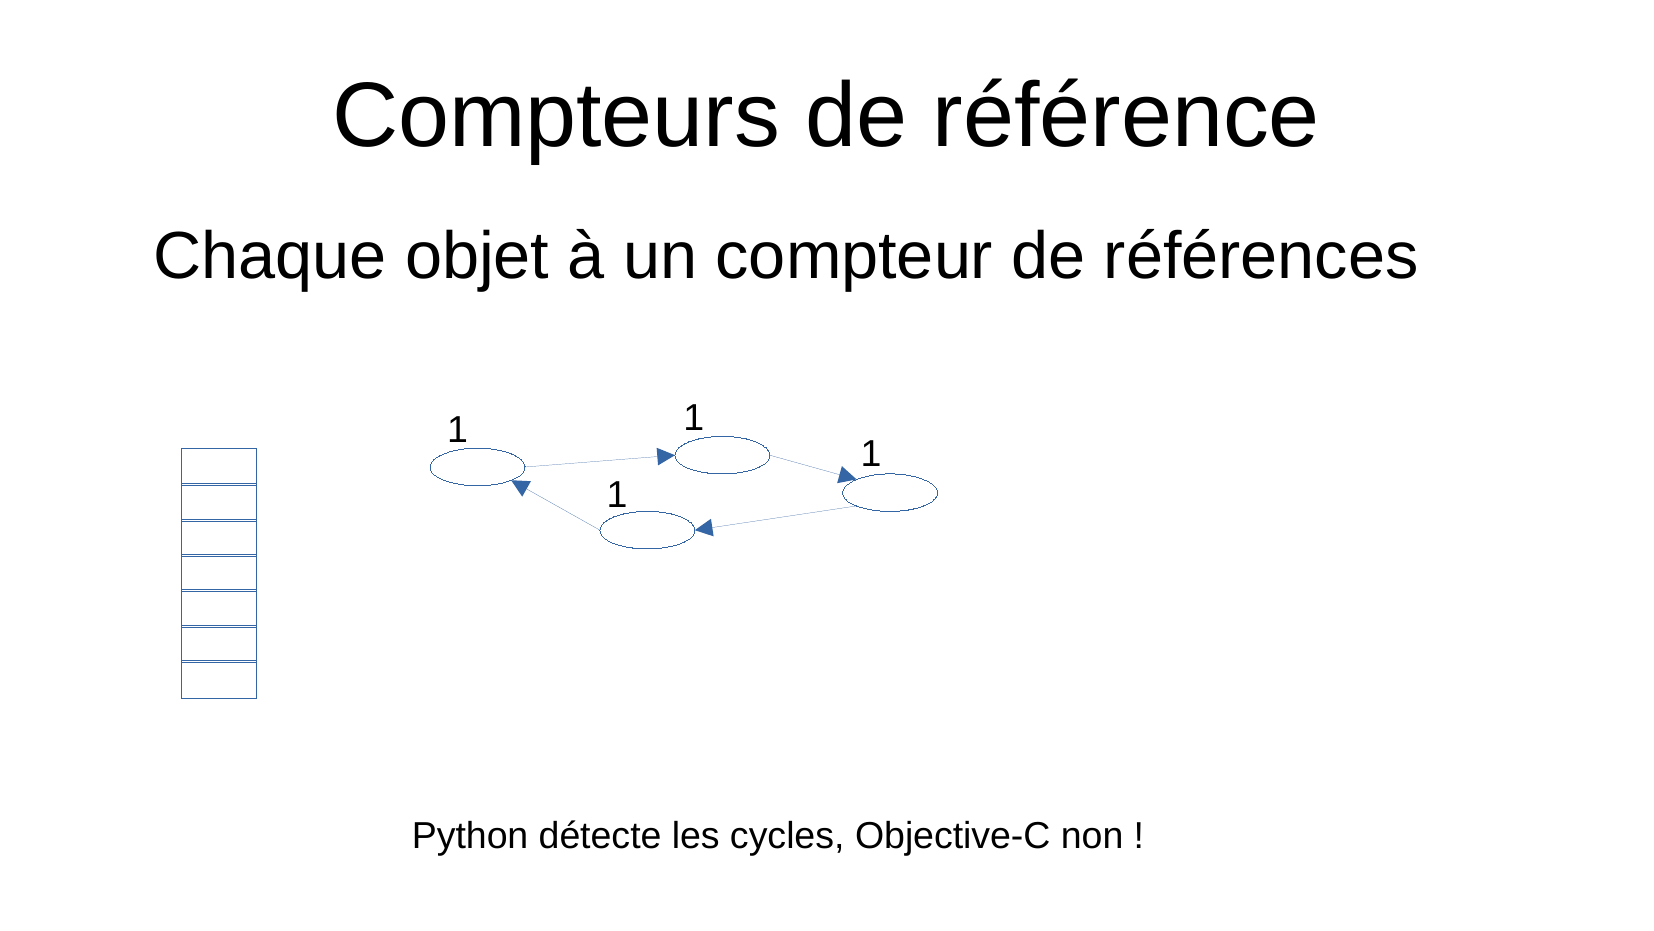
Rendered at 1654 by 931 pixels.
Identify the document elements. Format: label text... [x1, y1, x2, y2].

title Compteurs de référence [82, 37, 1571, 193]
text_box 1 [591, 465, 643, 523]
text_box Python détecte les cycles, Objective-C non ! [397, 807, 1292, 865]
list Chaque objet à un compteur de références [82, 217, 1571, 451]
text_box 1 [432, 400, 483, 458]
text_box 1 [845, 424, 897, 482]
text_box 1 [668, 389, 720, 446]
